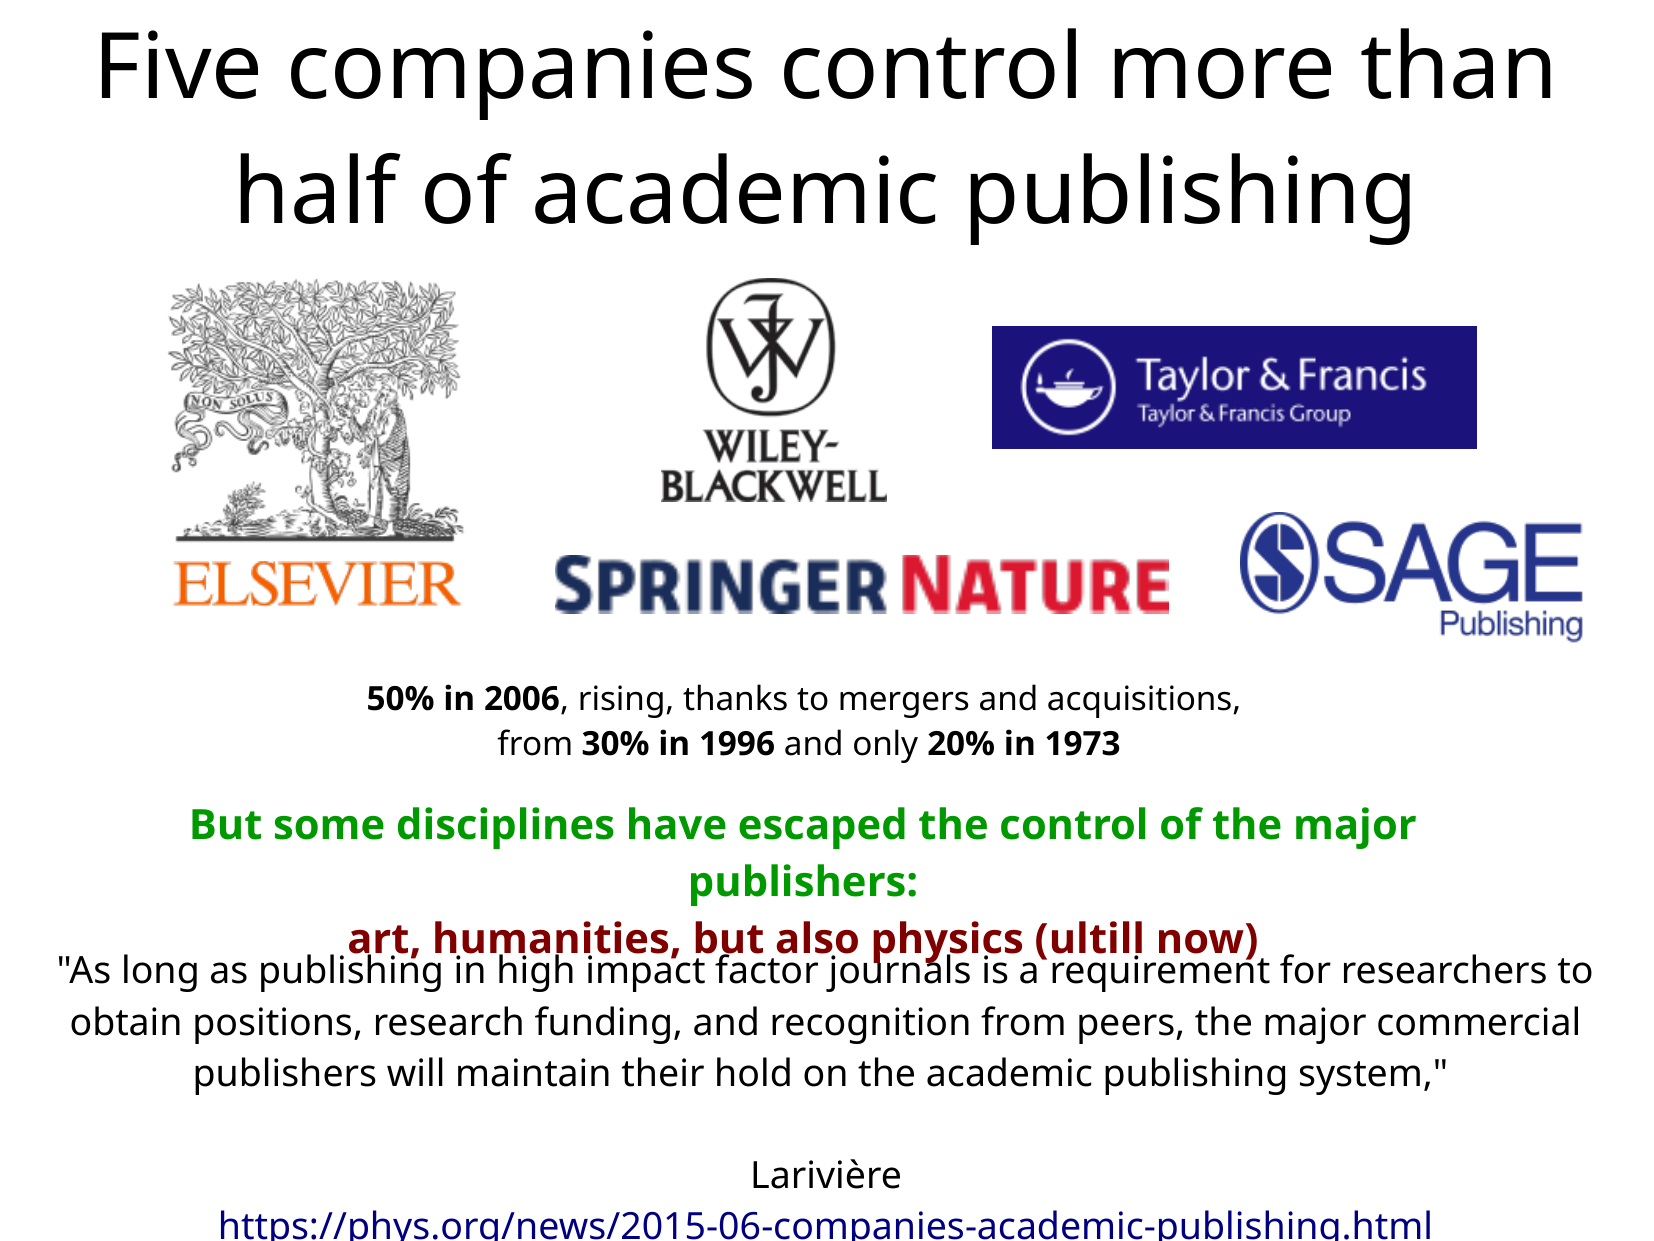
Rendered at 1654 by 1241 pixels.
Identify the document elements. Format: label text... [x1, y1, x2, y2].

picture [159, 270, 473, 615]
text_box But some disciplines have escaped the control of the major publishers: art, humanities, but also physics (ultill now) [59, 787, 1548, 922]
picture [555, 555, 1169, 614]
picture [661, 278, 887, 502]
text_box "As long as publishing in high impact factor journals is a requirement for researchers to obtain positions, research funding, and recognition from peers, the major commercial publishers will maintain their hold on the academic publishing system," Larivière https://phys.org/news/2015-06-companies-academic-publishing.html [22, 936, 1630, 1228]
title Five companies control more than half of academic publishing [82, 12, 1571, 238]
picture [992, 326, 1477, 449]
text_box 50% in 2006, rising, thanks to mergers and acquisitions, from 30% in 1996 and only 20% in 1973 [312, 667, 1306, 768]
picture [1240, 512, 1584, 644]
